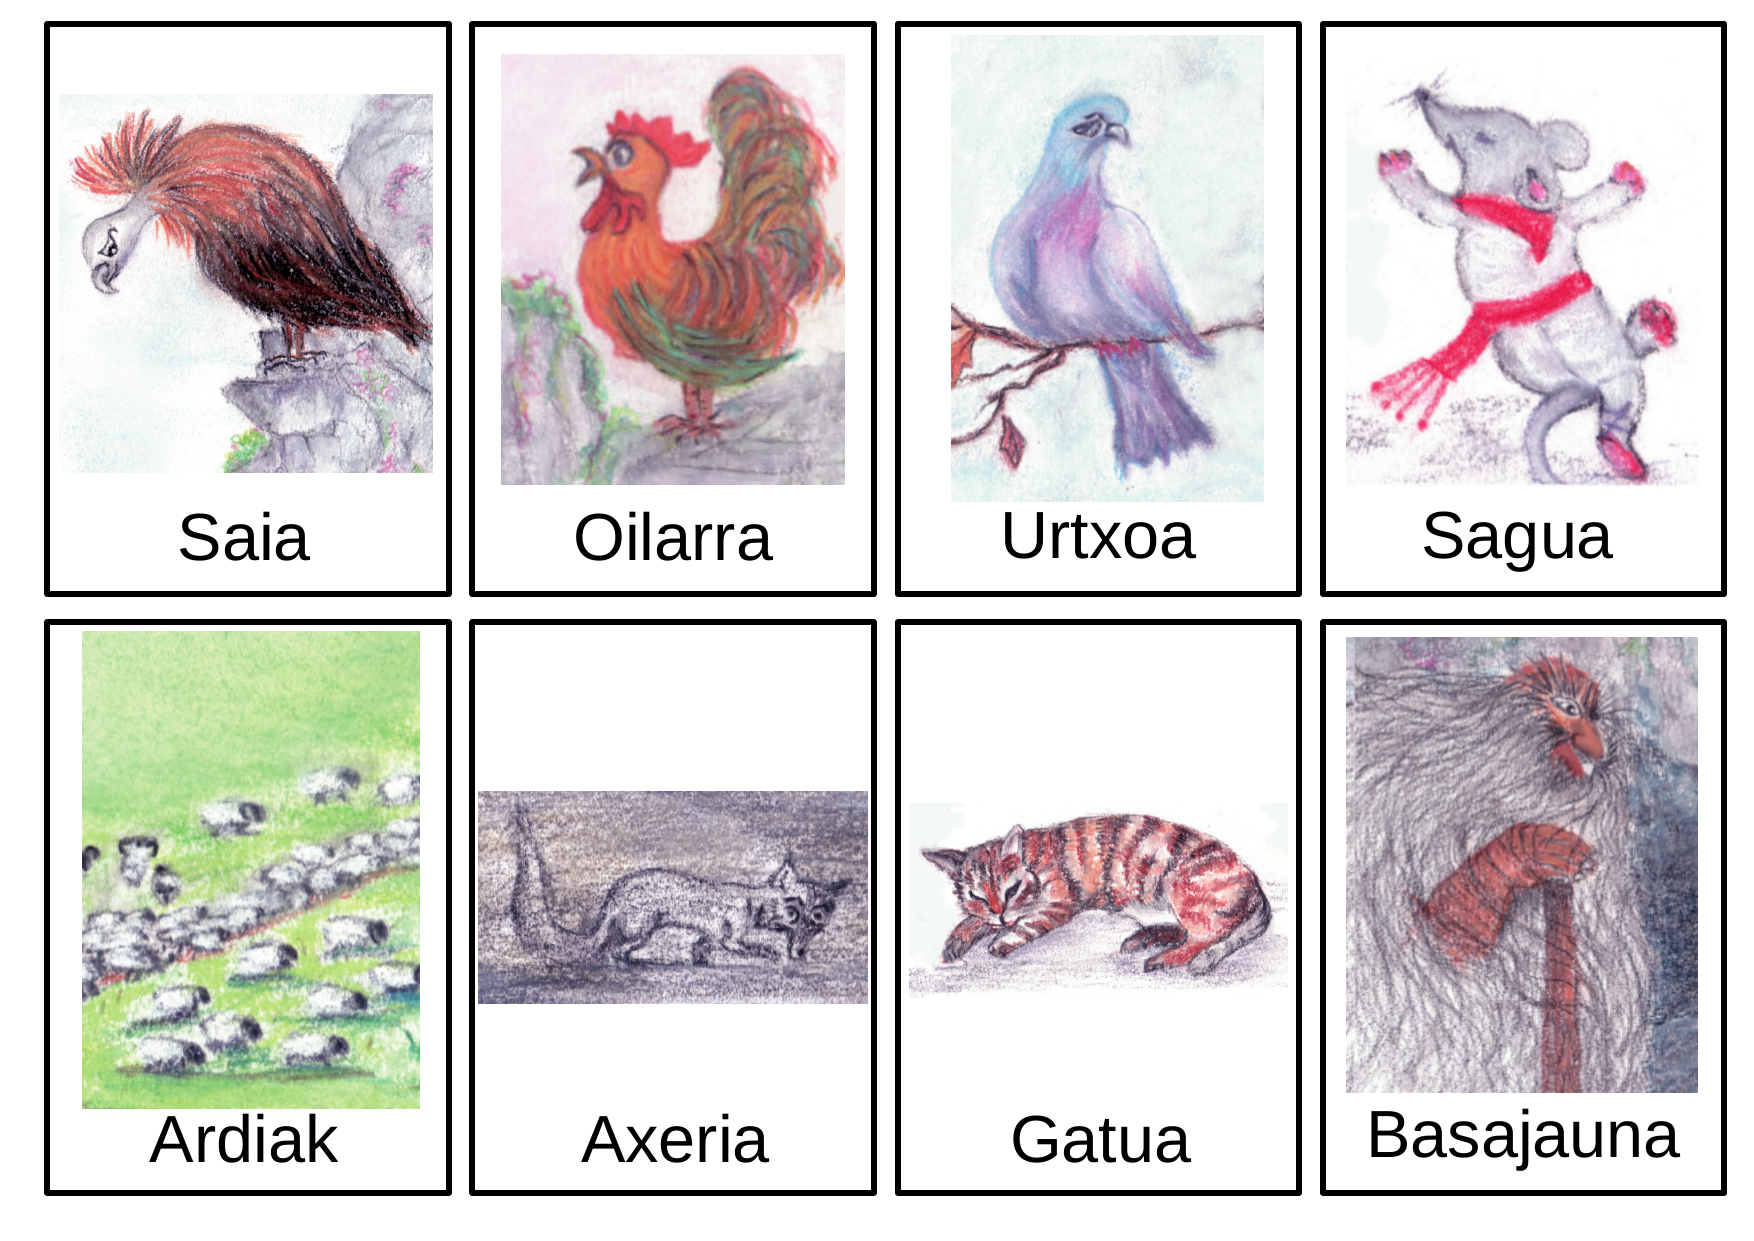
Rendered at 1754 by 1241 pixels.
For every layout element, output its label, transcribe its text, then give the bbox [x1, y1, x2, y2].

picture [1346, 637, 1698, 1093]
picture [1346, 58, 1699, 496]
text_box [1322, 622, 1725, 1059]
picture [478, 791, 868, 1004]
picture [501, 54, 845, 485]
text_box Oilarra [496, 462, 851, 613]
picture [909, 803, 1288, 998]
text_box Basajauna [1322, 1059, 1725, 1209]
text_box Ardiak [98, 1109, 390, 1182]
text_box Sagua [1340, 460, 1695, 611]
text_box Axeria [529, 1098, 821, 1182]
text_box [1322, 23, 1725, 595]
text_box [472, 23, 875, 595]
text_box [47, 23, 449, 595]
text_box [897, 23, 1300, 595]
text_box [472, 622, 875, 1193]
picture [82, 631, 420, 1109]
text_box Gatua [955, 1098, 1247, 1182]
picture [59, 94, 433, 473]
text_box Urtxoa [921, 460, 1276, 611]
subtitle Saia [98, 496, 390, 579]
text_box [47, 622, 449, 1193]
picture [951, 35, 1264, 502]
text_box [897, 622, 1300, 1193]
